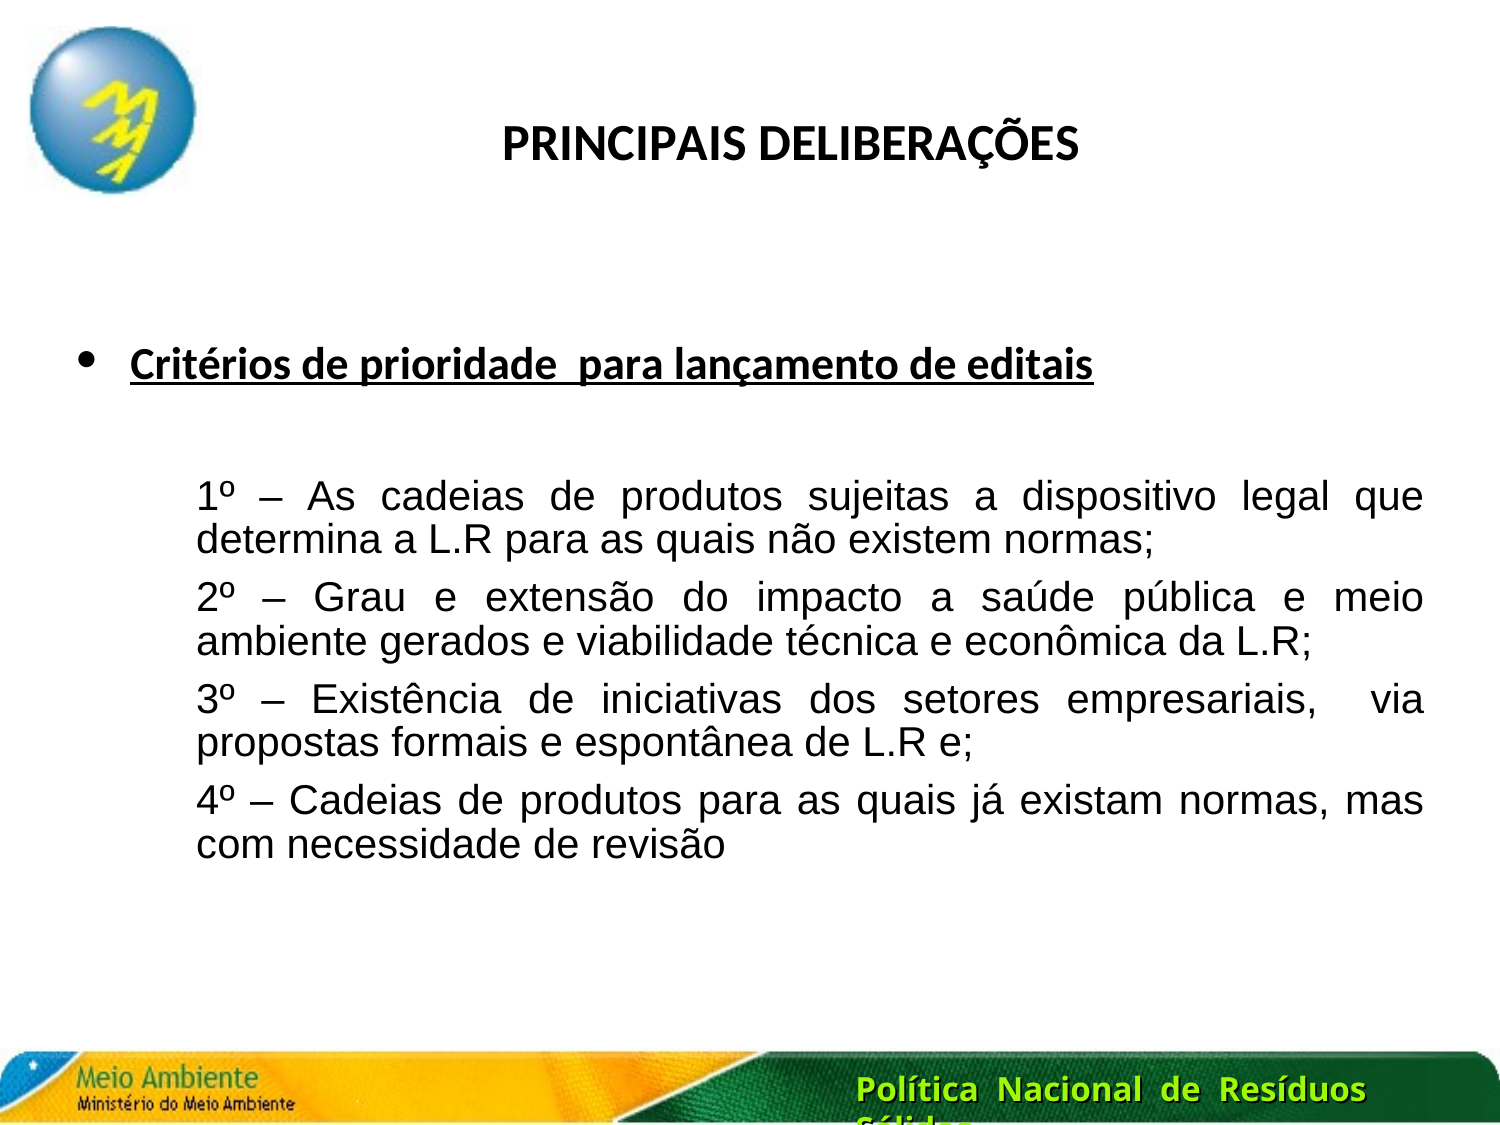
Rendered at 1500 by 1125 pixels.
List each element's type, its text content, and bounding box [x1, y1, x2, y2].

picture [29, 1060, 39, 1071]
list Critérios de prioridade para lançamento de editais 1º – As cadeias de produtos sujeitas a dispositivo legal que determina a L.R para as quais não existem normas; 2º – Grau e extensão do impacto a saúde pública e meio ambiente gerados e viabilidade técnica e econômica da L.R; 3º – Existência de iniciativas dos setores empresariais, via propostas formais e espontânea de L.R e; 4º – Cadeias de produtos para as quais já existam normas, mas com necessidade de revisão [75, 265, 1425, 1069]
title PRINCIPAIS DELIBERAÇÕES [236, 44, 1359, 233]
picture [26, 26, 202, 197]
picture [0, 1048, 1500, 1125]
